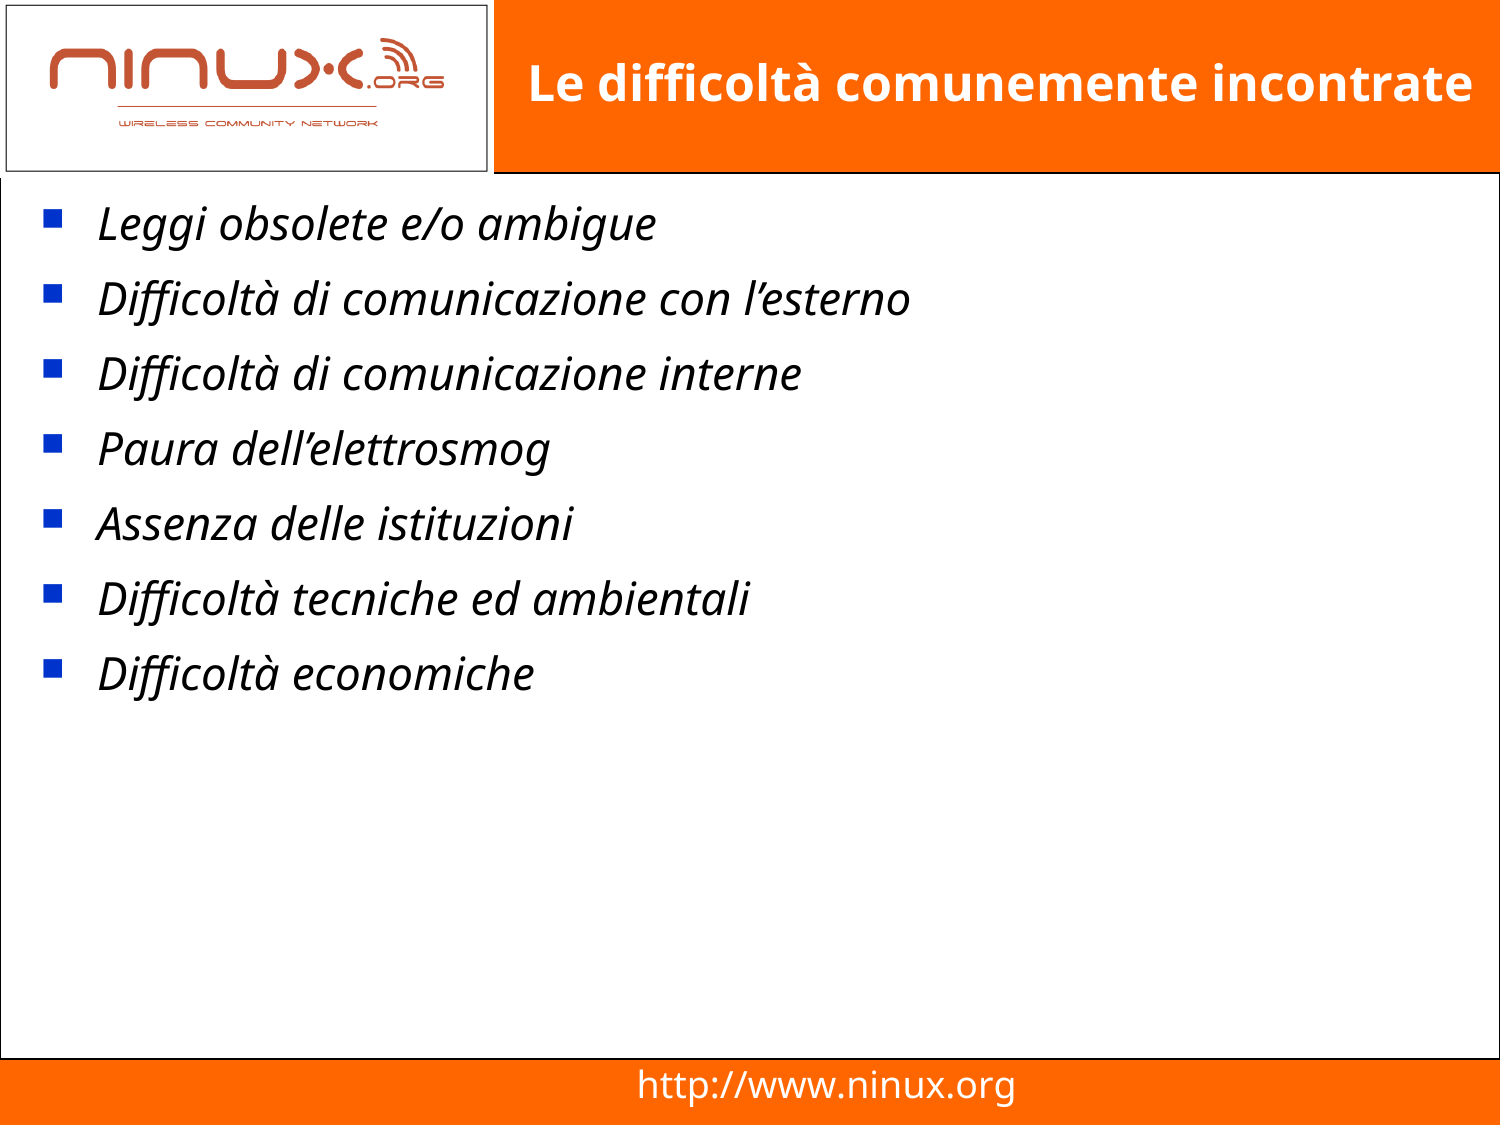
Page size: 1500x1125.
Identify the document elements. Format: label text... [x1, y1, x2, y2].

text_box http://www.ninux.org [621, 1053, 1159, 1125]
title Le difficoltà comunemente incontrate [501, 0, 1500, 165]
picture [0, 0, 494, 178]
list Leggi obsolete e/o ambigue Difficoltà di comunicazione con l’esterno Difficoltà di comunicazione interne Paura dell’elettrosmog Assenza delle istituzioni Difficoltà tecniche ed ambientali Difficoltà economiche [25, 183, 1447, 1004]
